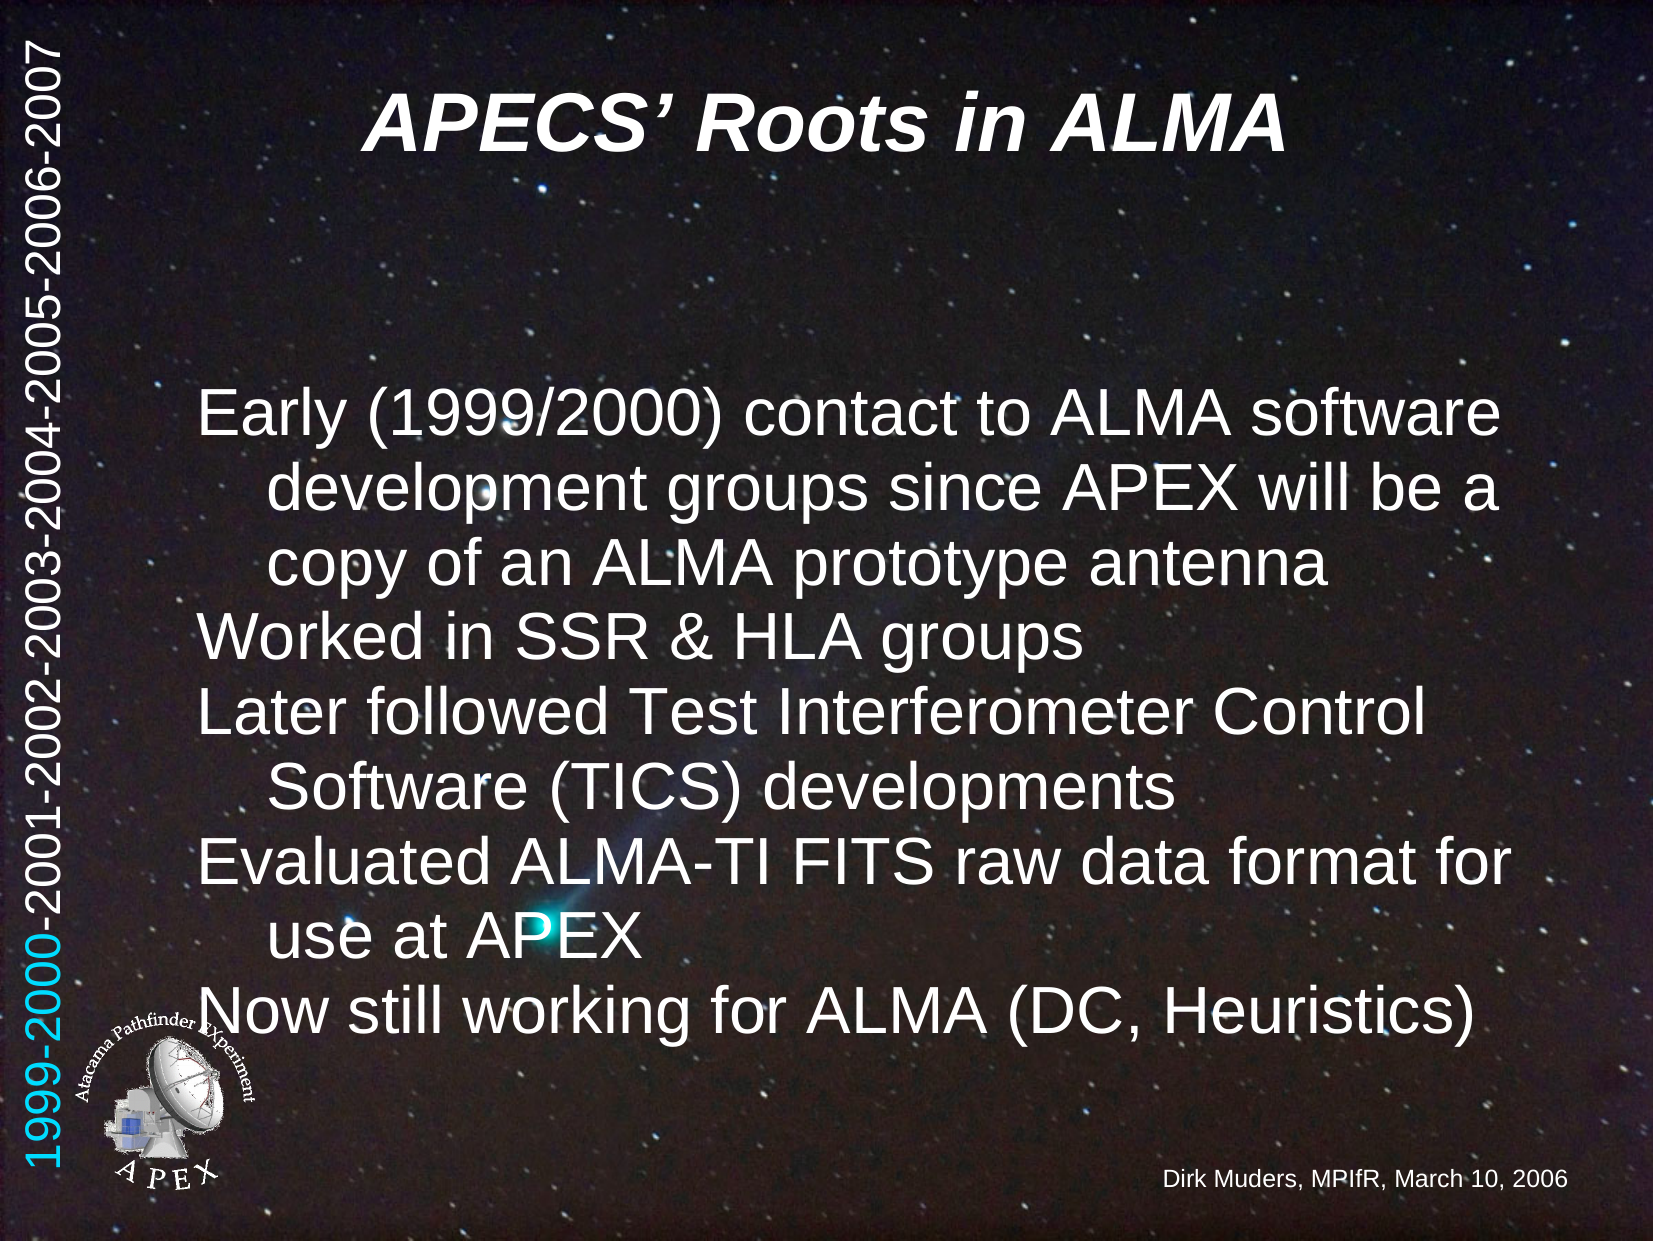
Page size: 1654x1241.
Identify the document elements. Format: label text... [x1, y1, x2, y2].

title APECS’ Roots in ALMA [121, 19, 1534, 227]
list Early (1999/2000) contact to ALMA software development groups since APEX will be a copy of an ALMA prototype antenna Worked in SSR & HLA groups Later followed Test Interferometer Control Software (TICS) developments Evaluated ALMA-TI FITS raw data format for use at APEX Now still working for ALMA (DC, Heuristics) [184, 375, 1575, 1157]
picture [0, 0, 1653, 1241]
text_box 1999-2000-2001-2002-2003-2004-2005-2006-2007 [15, 38, 76, 1172]
